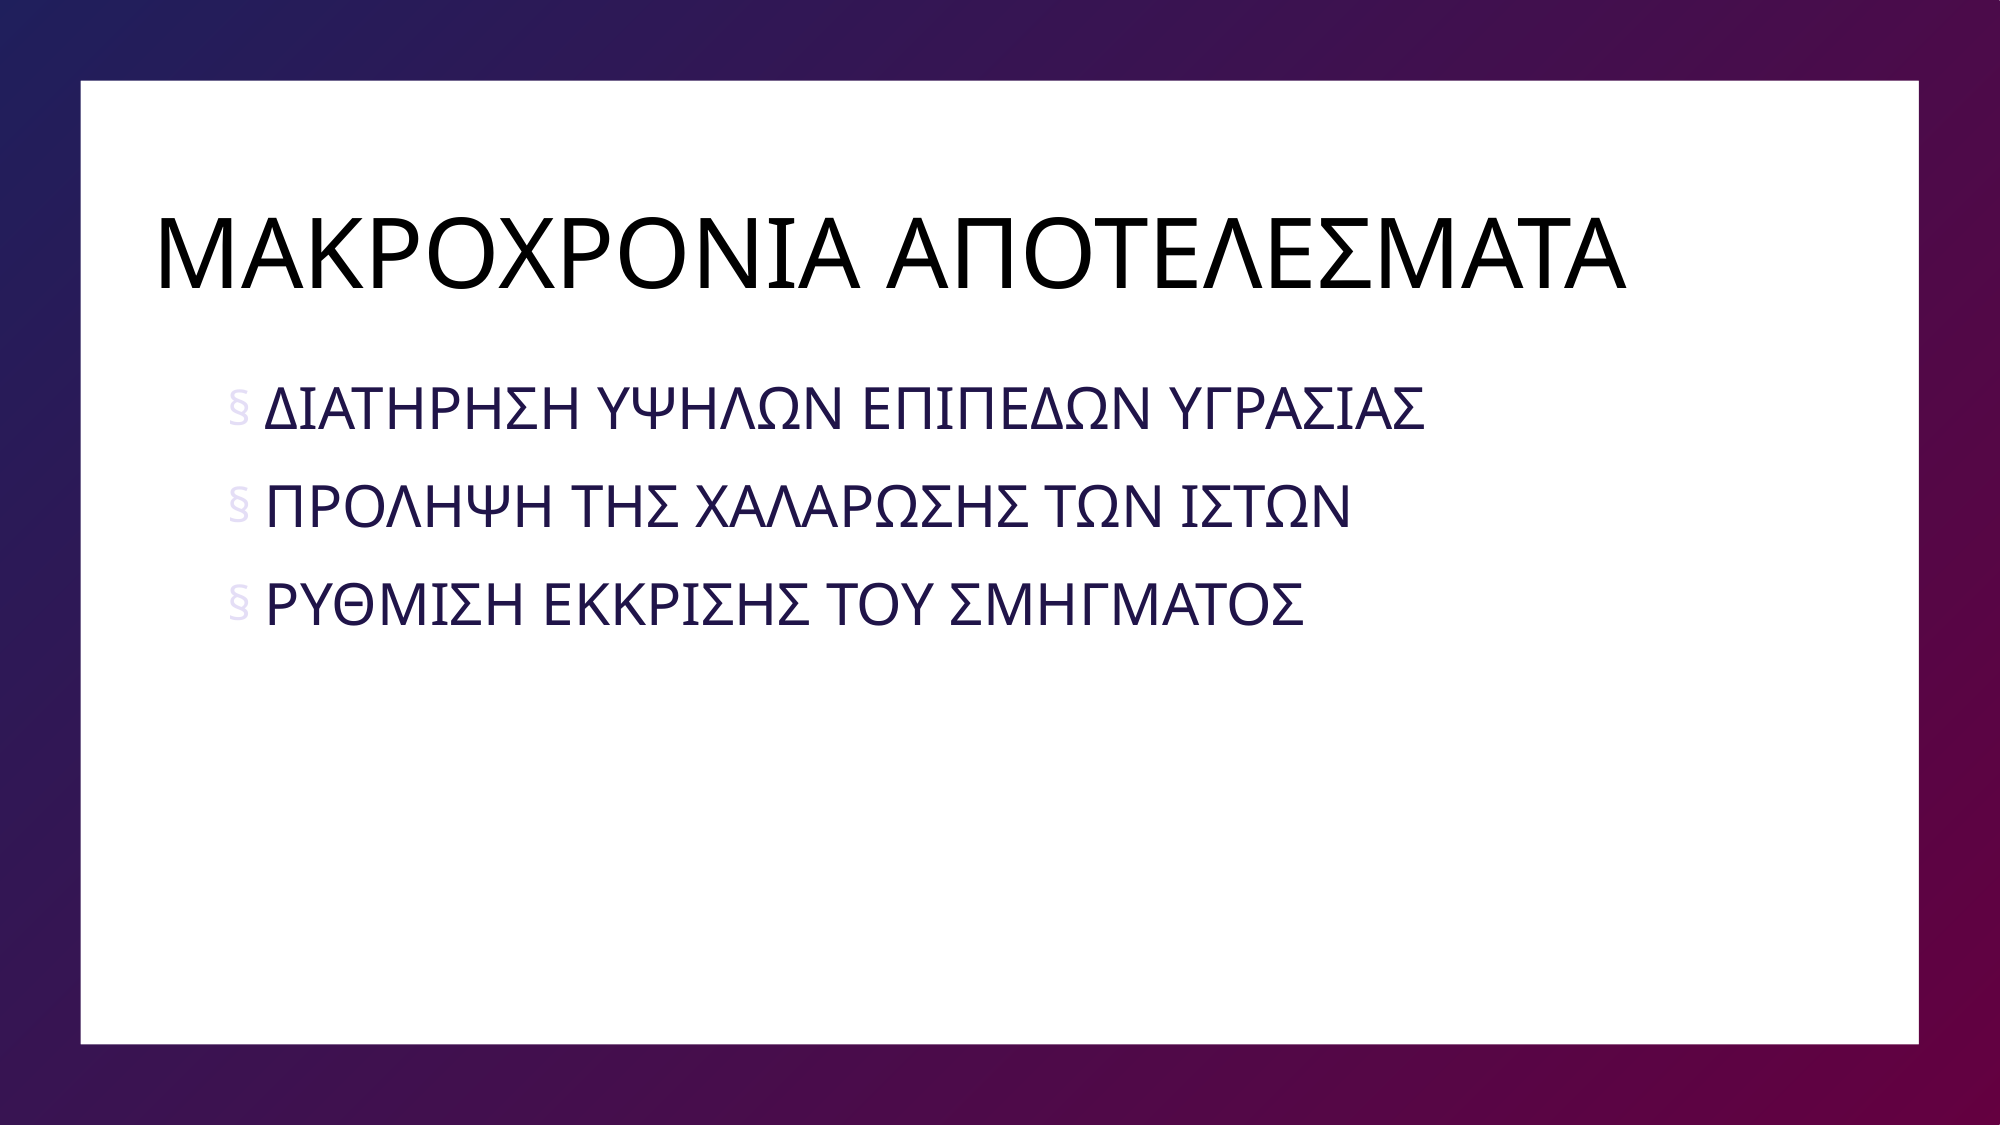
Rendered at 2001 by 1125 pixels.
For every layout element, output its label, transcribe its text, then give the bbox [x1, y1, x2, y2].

title ΜΑΚΡΟΧΡΟΝΙΑ ΑΠΟΤΕΛΕΣΜΑΤΑ [137, 185, 1780, 330]
list ΔΙΑΤΗΡΗΣΗ ΥΨΗΛΩΝ ΕΠΙΠΕΔΩΝ ΥΓΡΑΣΙΑΣ ΠΡΟΛΗΨΗ ΤΗΣ ΧΑΛΑΡΩΣΗΣ ΤΩΝ ΙΣΤΩΝ ΡΥΘΜΙΣΗ ΕΚΚΡΙΣΗΣ ΤΟΥ ΣΜΗΓΜΑΤΟΣ [137, 357, 1551, 774]
